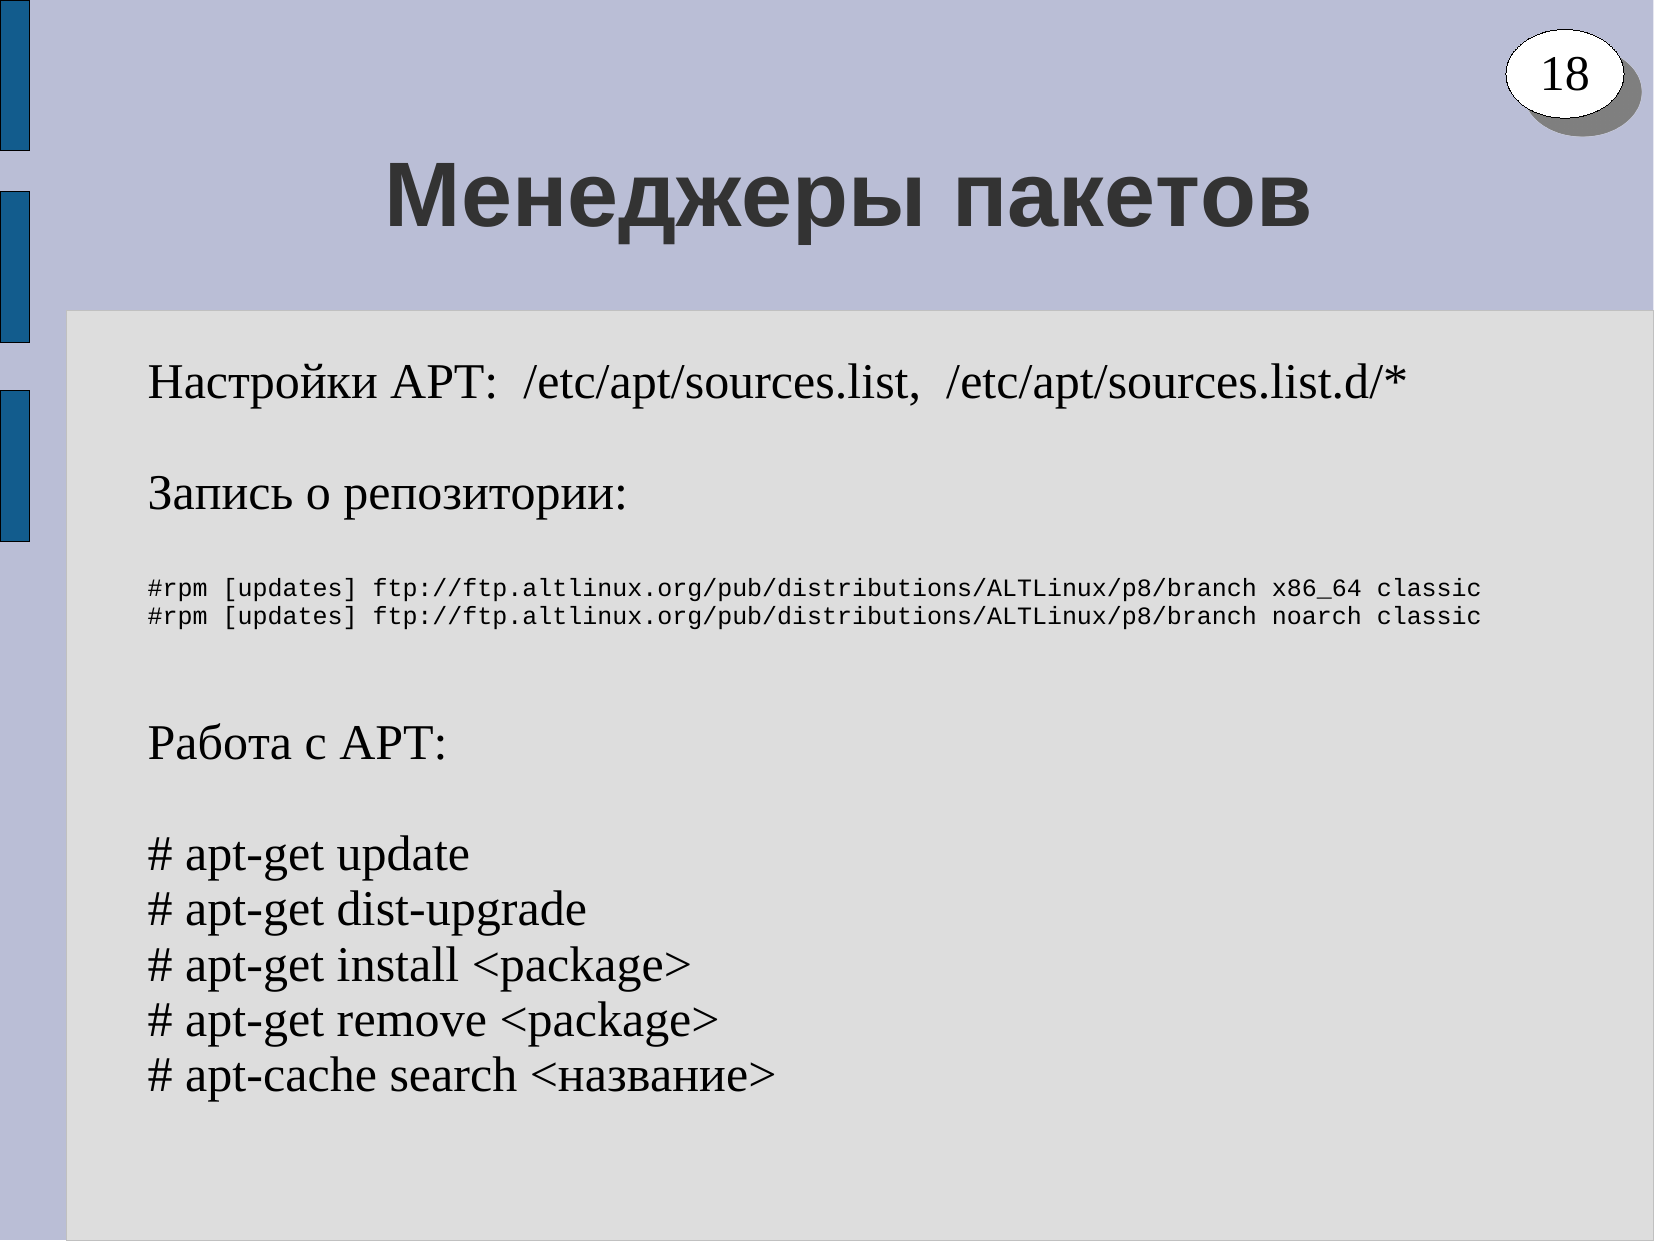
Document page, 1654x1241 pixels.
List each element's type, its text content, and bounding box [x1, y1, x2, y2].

text_box Настройки APT: /etc/apt/sources.list, /etc/apt/sources.list.d/* Запись о репозитории: #rpm [updates] ftp://ftp.altlinux.org/pub/distributions/ALTLinux/p8/branch x86_64 classic #rpm [updates] ftp://ftp.altlinux.org/pub/distributions/ALTLinux/p8/branch noarch classic Работа с APT: # apt-get update # apt-get dist-upgrade # apt-get install <package> # apt-get remove <package> # apt-cache search <название> [147, 354, 1483, 1158]
text_box 18 [1505, 29, 1625, 119]
title Менеджеры пакетов [121, 91, 1534, 299]
